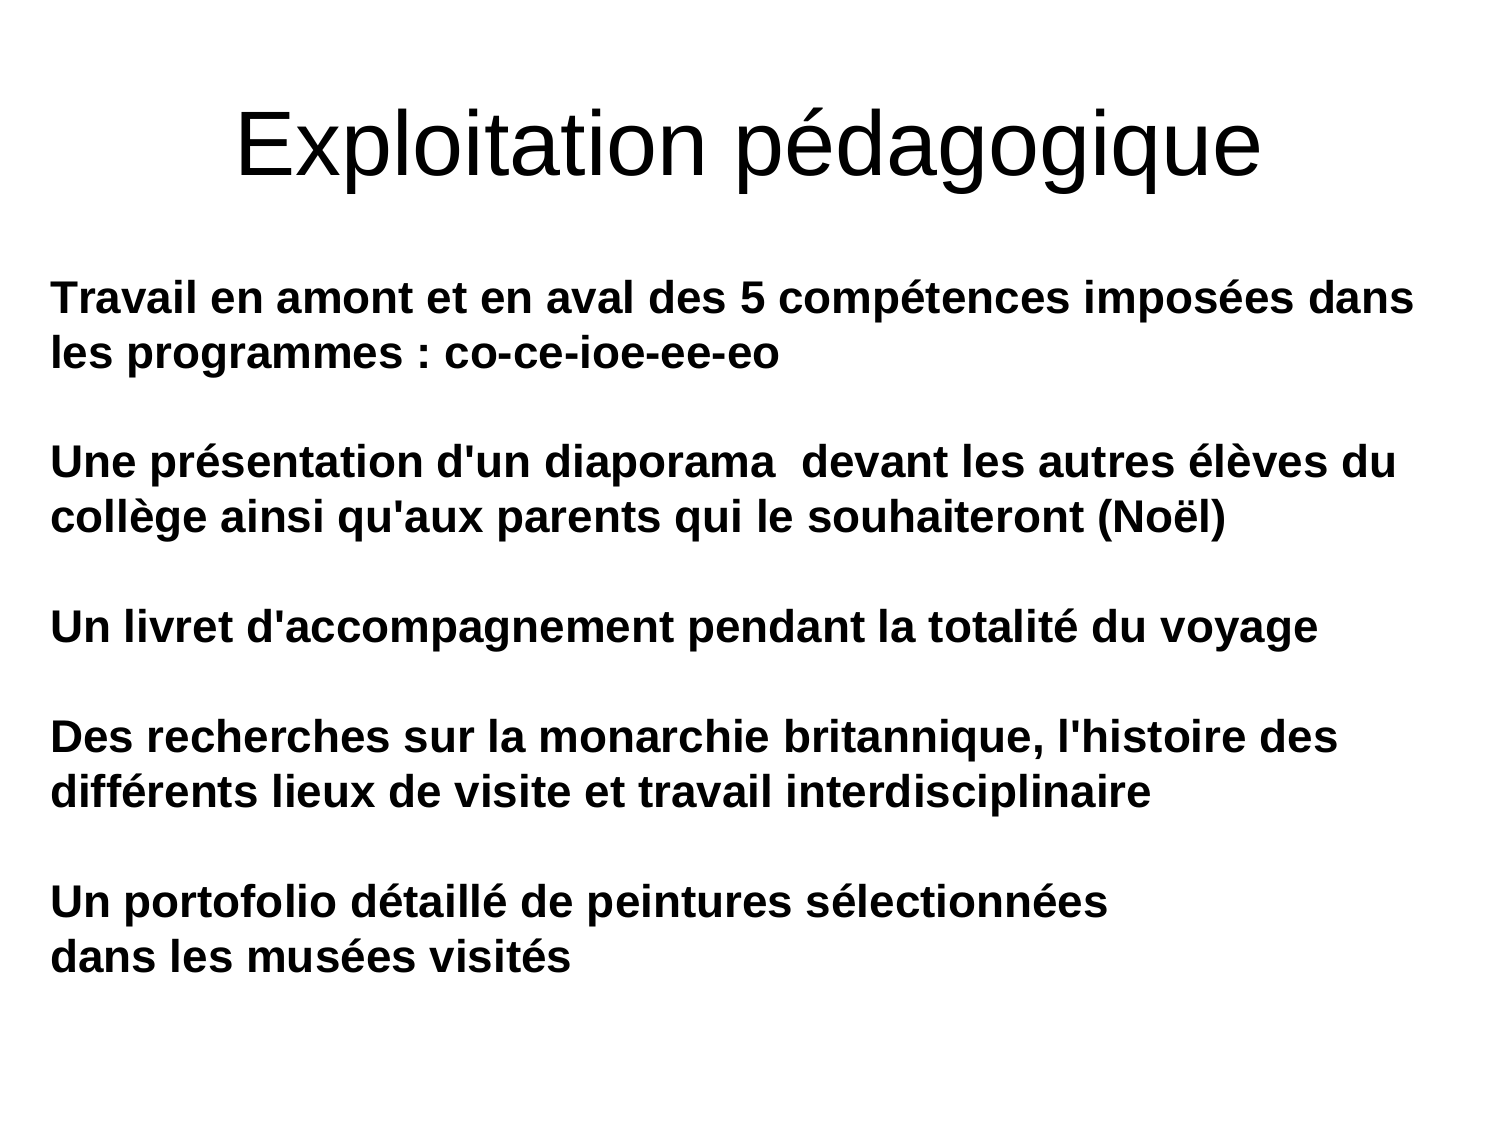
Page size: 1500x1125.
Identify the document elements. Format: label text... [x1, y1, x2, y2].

text_box Travail en amont et en aval des 5 compétences imposées dans les programmes : co-ce-ioe-ee-eo Une présentation d'un diaporama devant les autres élèves du collège ainsi qu'aux parents qui le souhaiteront (Noël) Un livret d'accompagnement pendant la totalité du voyage Des recherches sur la monarchie britannique, l'histoire des différents lieux de visite et travail interdisciplinaire Un portofolio détaillé de peintures sélectionnées dans les musées visités [35, 259, 1500, 1125]
title Exploitation pédagogique [75, 45, 1426, 233]
